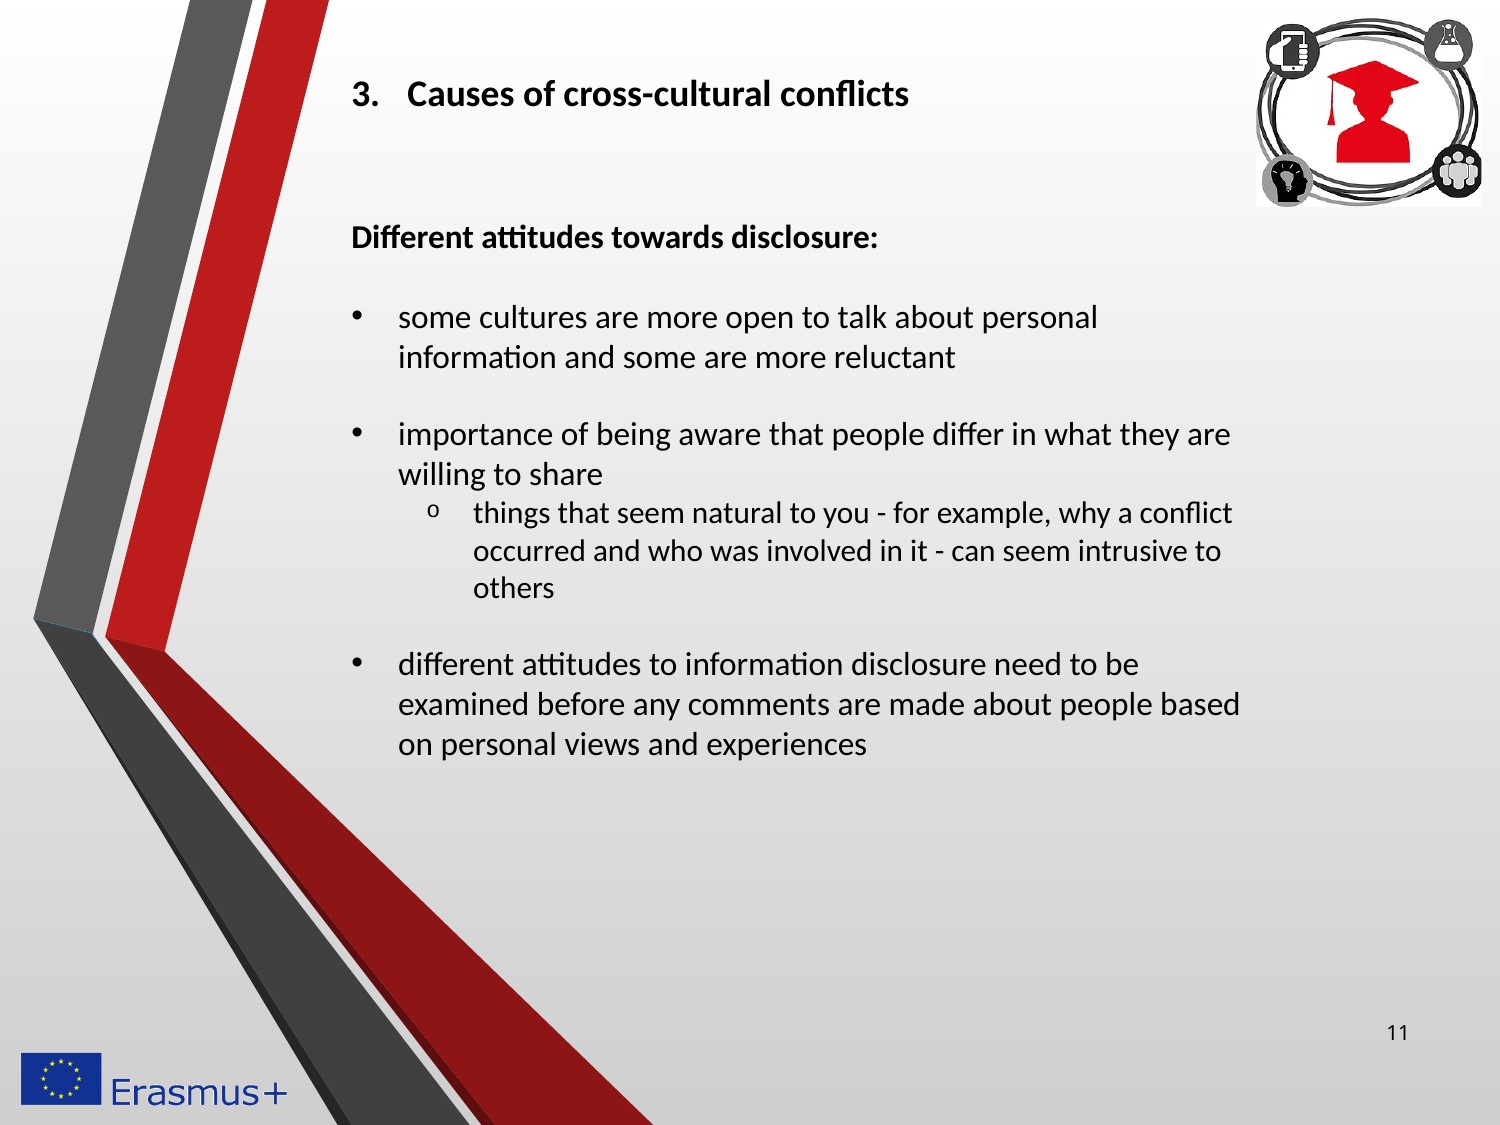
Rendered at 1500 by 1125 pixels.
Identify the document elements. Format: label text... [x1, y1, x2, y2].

text_box Different attitudes towards disclosure: some cultures are more open to talk about personal information and some are more reluctant importance of being aware that people differ in what they are willing to share things that seem natural to you - for example, why a conflict occurred and who was involved in it - can seem intrusive to others different attitudes to information disclosure need to be examined before any comments are made about people based on personal views and experiences [336, 208, 1258, 770]
chart [1257, 19, 1483, 209]
picture [1256, 18, 1482, 207]
picture [5, 1037, 302, 1120]
slide_number <numer> [1357, 1003, 1425, 1064]
text_box Causes of cross-cultural conflicts [336, 61, 1247, 122]
